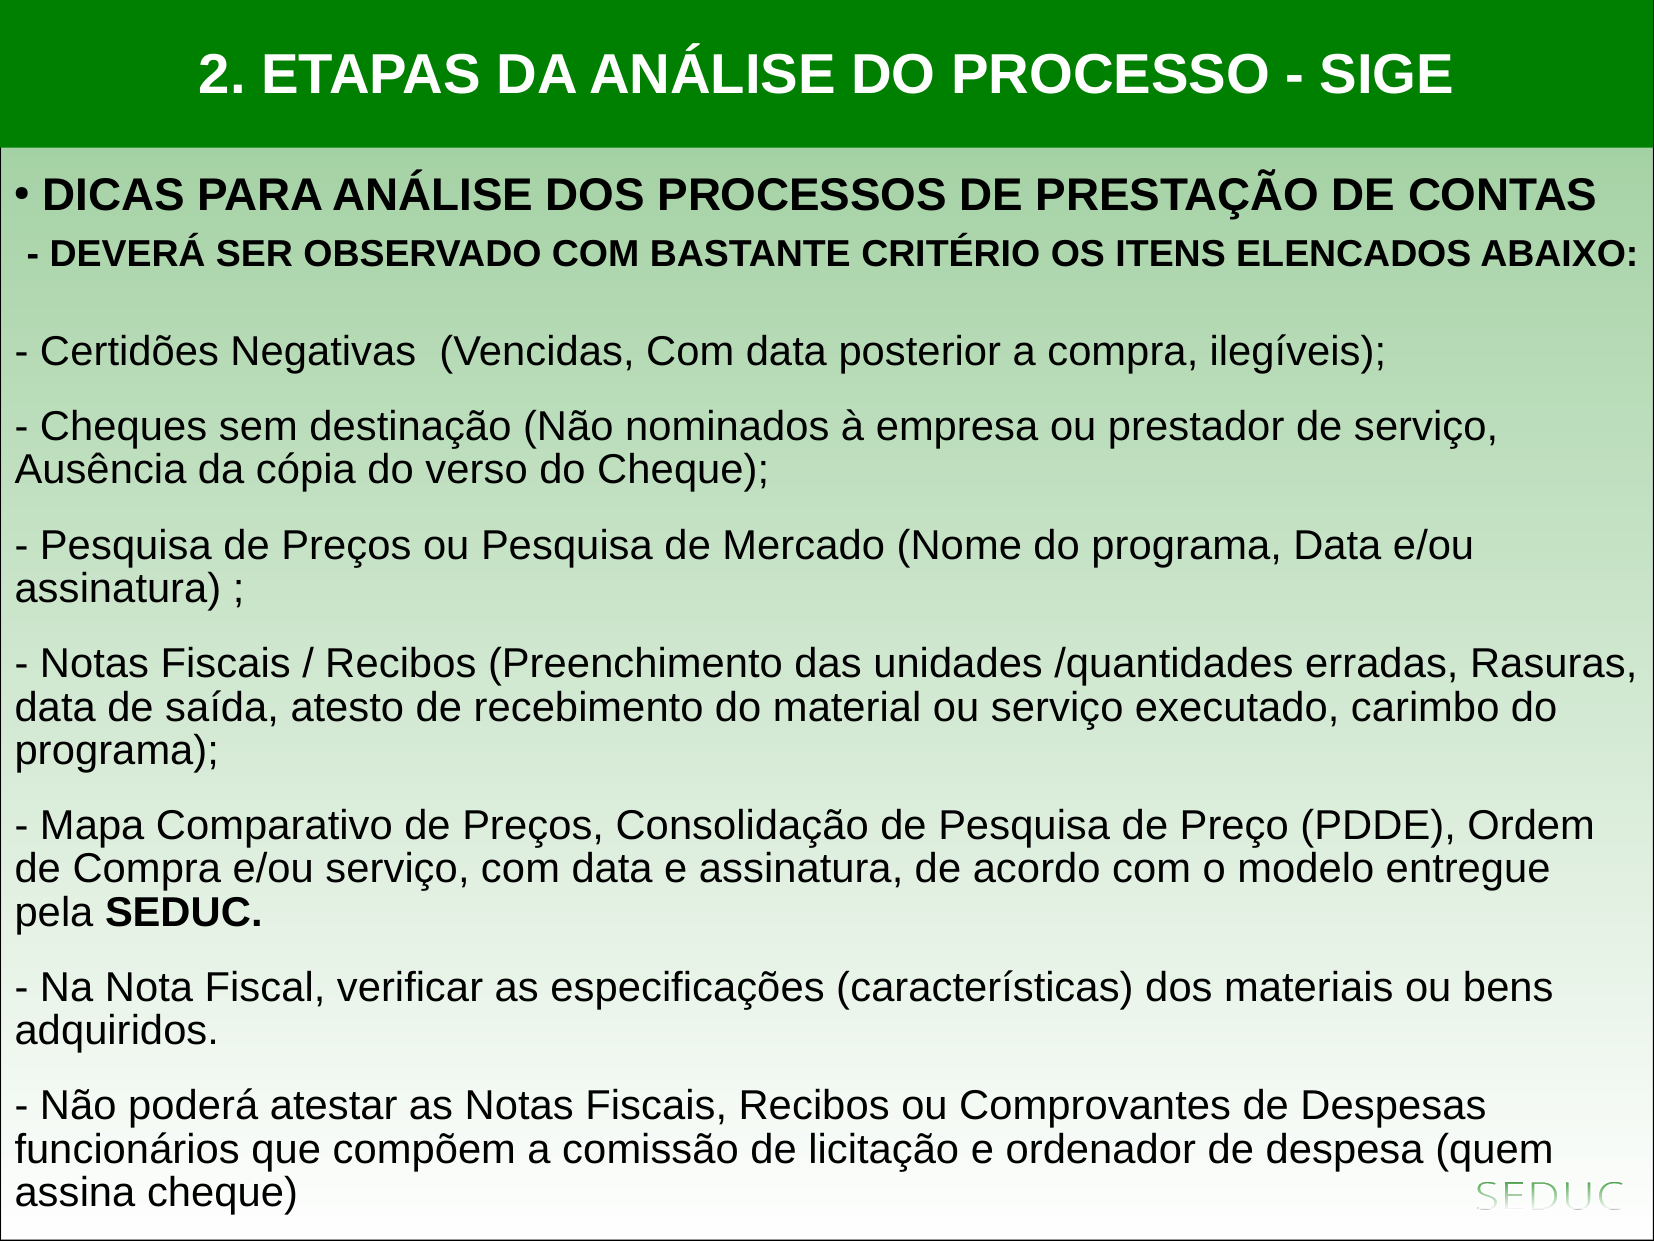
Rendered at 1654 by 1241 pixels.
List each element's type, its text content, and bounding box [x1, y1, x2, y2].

text_box [756, 1152, 767, 1161]
text_box [1406, 1152, 1416, 1161]
text_box [698, 1152, 708, 1161]
text_box [417, 1152, 429, 1161]
text_box [874, 1152, 884, 1161]
text_box [1455, 1152, 1466, 1161]
text_box [721, 1152, 733, 1161]
text_box [1271, 1152, 1282, 1161]
text_box [32, 1152, 43, 1161]
text_box [1339, 1152, 1351, 1161]
text_box [359, 1152, 371, 1161]
text_box [155, 1152, 165, 1161]
text_box [1213, 1152, 1224, 1161]
text_box [201, 1152, 213, 1161]
text_box [1478, 1152, 1489, 1161]
text_box - Certidões Negativas (Vencidas, Com data posterior a compra, ilegíveis); - Cheques sem destinação (Não nominados à empresa ou prestador de serviço, Ausência da cópia do verso do Cheque); - Pesquisa de Preços ou Pesquisa de Mercado (Nome do programa, Data e/ou assinatura) ; - Notas Fiscais / Recibos (Preenchimento das unidades /quantidades erradas, Rasuras, data de saída, atesto de recebimento do material ou serviço executado, carimbo do programa); - Mapa Comparativo de Preços, Consolidação de Pesquisa de Preço (PDDE), Ordem de Compra e/ou serviço, com data e assinatura, de acordo com o modelo entregue pela SEDUC. - Na Nota Fiscal, verificar as especificações (características) dos materiais ou bens adquiridos. - Não poderá atestar as Notas Fiscais, Recibos ou Comprovantes de Despesas funcionários que compõem a comissão de licitação e ordenador de despesa (quem assina cheque) [0, 295, 1654, 1152]
text_box [1141, 1152, 1152, 1161]
text_box [257, 1152, 268, 1161]
text_box [108, 1152, 120, 1161]
text_box SEDUC [1476, 1181, 1498, 1211]
text_box SEDUC [1530, 1181, 1558, 1211]
text_box [1011, 1152, 1023, 1161]
text_box DICAS PARA ANÁLISE DOS PROCESSOS DE PRESTAÇÃO DE CONTAS - DEVERÁ SER OBSERVADO COM BASTANTE CRITÉRIO OS ITENS ELENCADOS ABAIXO: [0, 148, 1654, 295]
text_box [1118, 1152, 1128, 1161]
text_box [440, 1152, 452, 1161]
text_box SEDUC [1598, 1181, 1624, 1211]
text_box [589, 1152, 601, 1161]
text_box [533, 1152, 543, 1161]
text_box [918, 1152, 928, 1161]
text_box [1048, 1152, 1059, 1161]
text_box [1164, 1152, 1176, 1161]
text_box [0, 1152, 1654, 1241]
text_box [280, 1152, 291, 1161]
text_box 2. ETAPAS DA ANÁLISE DO PROCESSO - SIGE [0, 0, 1654, 148]
text_box SEDUC [1565, 1181, 1592, 1211]
text_box SEDUC [1504, 1181, 1524, 1211]
text_box [941, 1152, 953, 1161]
